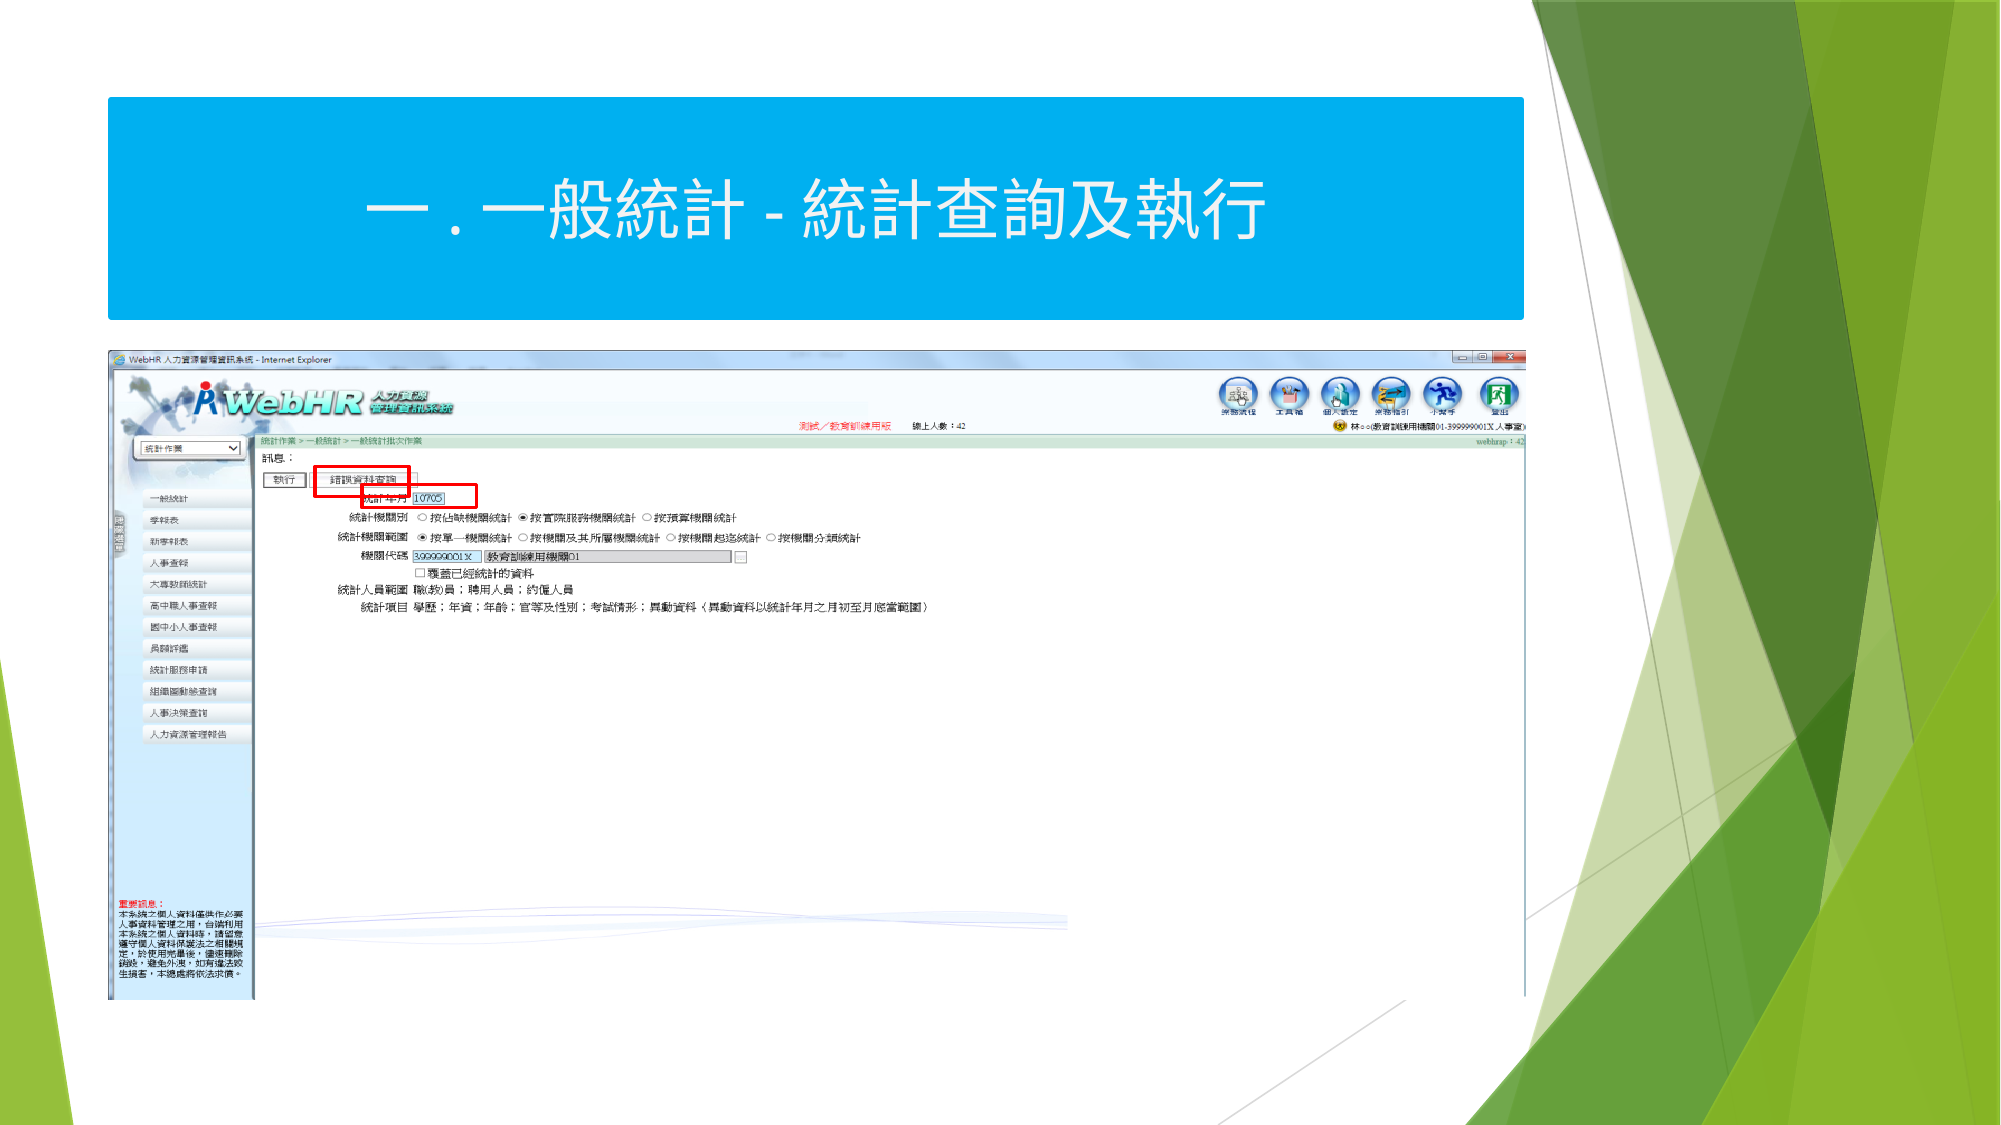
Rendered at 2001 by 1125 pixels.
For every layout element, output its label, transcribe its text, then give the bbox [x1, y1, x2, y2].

picture [108, 350, 1526, 1000]
title 一.一般統計-統計查詢及執行 [111, 99, 1522, 317]
